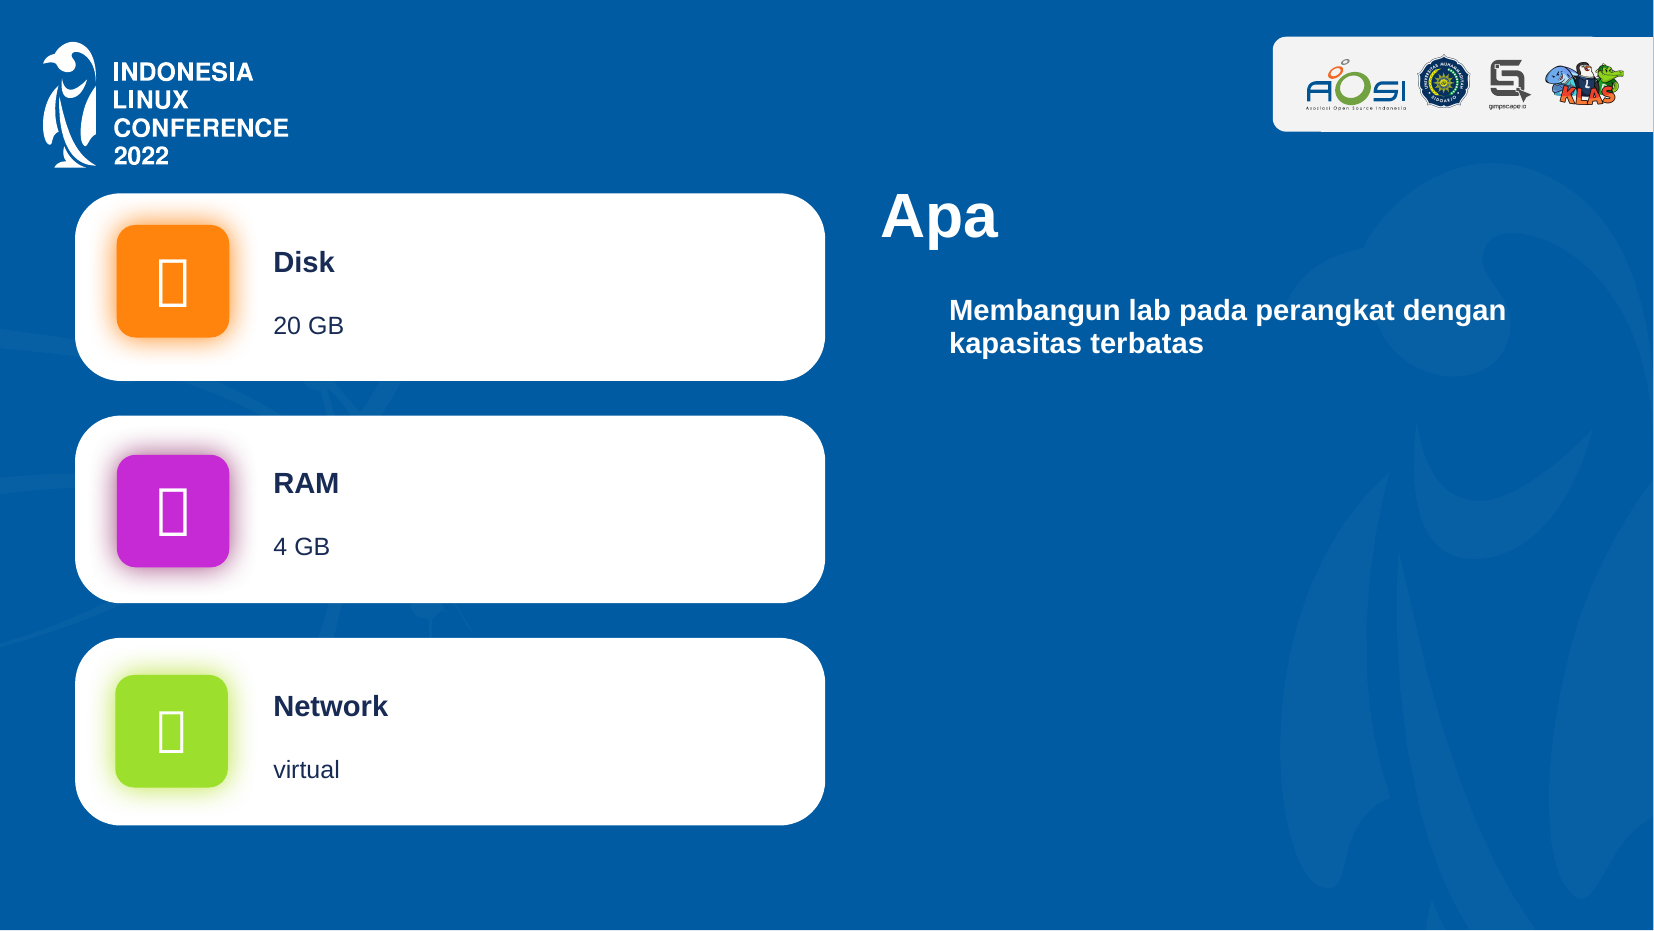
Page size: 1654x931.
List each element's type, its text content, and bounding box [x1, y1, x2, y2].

text_box Membangun lab pada perangkat dengan kapasitas terbatas [913, 293, 1576, 826]
title Apa [880, 181, 1593, 294]
text_box [75, 193, 826, 381]
text_box Network virtual [237, 676, 788, 798]
text_box [75, 637, 826, 826]
text_box Disk 20 GB [237, 232, 788, 354]
picture [1417, 54, 1471, 108]
text_box [75, 415, 826, 604]
text_box  [116, 224, 230, 338]
text_box  [115, 674, 228, 788]
text_box  [116, 454, 230, 568]
text_box RAM 4 GB [237, 453, 788, 576]
picture [1545, 62, 1624, 105]
